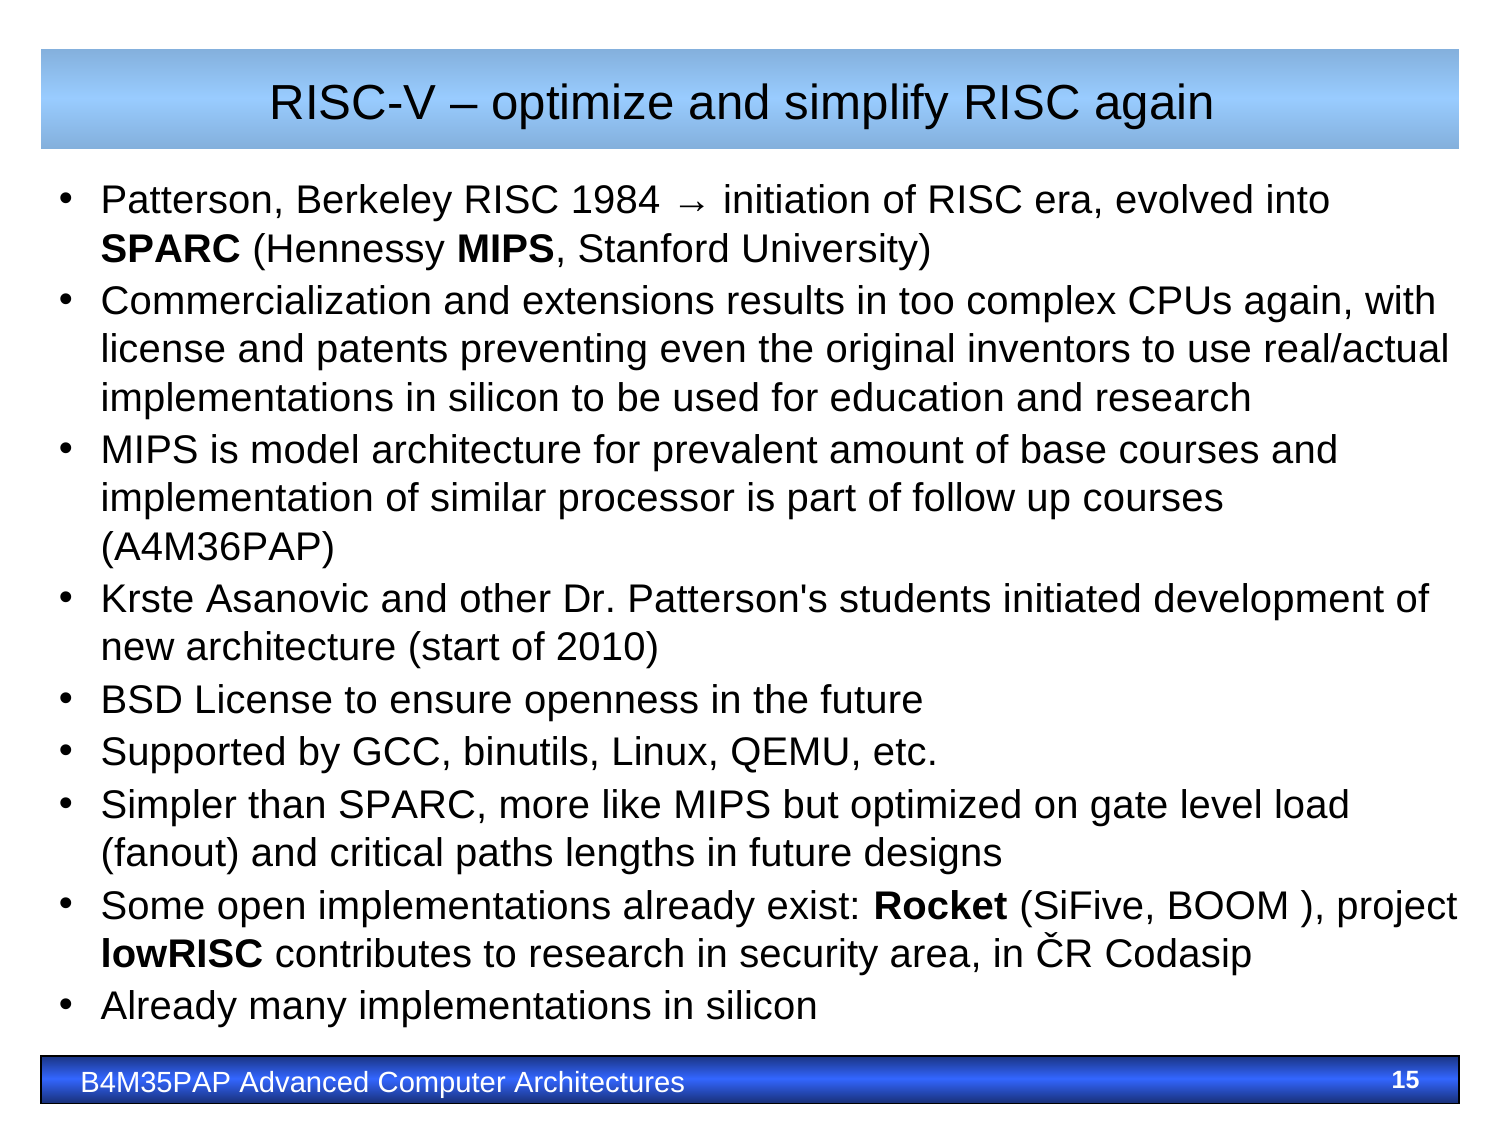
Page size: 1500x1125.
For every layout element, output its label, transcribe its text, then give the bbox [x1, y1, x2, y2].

list Patterson, Berkeley RISC 1984 → initiation of RISC era, evolved into SPARC (Hennessy MIPS, Stanford University) Commercialization and extensions results in too complex CPUs again, with license and patents preventing even the original inventors to use real/actual implementations in silicon to be used for education and research MIPS is model architecture for prevalent amount of base courses and implementation of similar processor is part of follow up courses (A4M36PAP) Krste Asanovic and other Dr. Patterson's students initiated development of new architecture (start of 2010) BSD License to ensure openness in the future Supported by GCC, binutils, Linux, QEMU, etc. Simpler than SPARC, more like MIPS but optimized on gate level load (fanout) and critical paths lengths in future designs Some open implementations already exist: Rocket (SiFive, BOOM ), project lowRISC contributes to research in security area, in ČR Codasip Already many implementations in silicon [44, 166, 1475, 1075]
title RISC-V – optimize and simplify RISC again [41, 49, 1459, 149]
